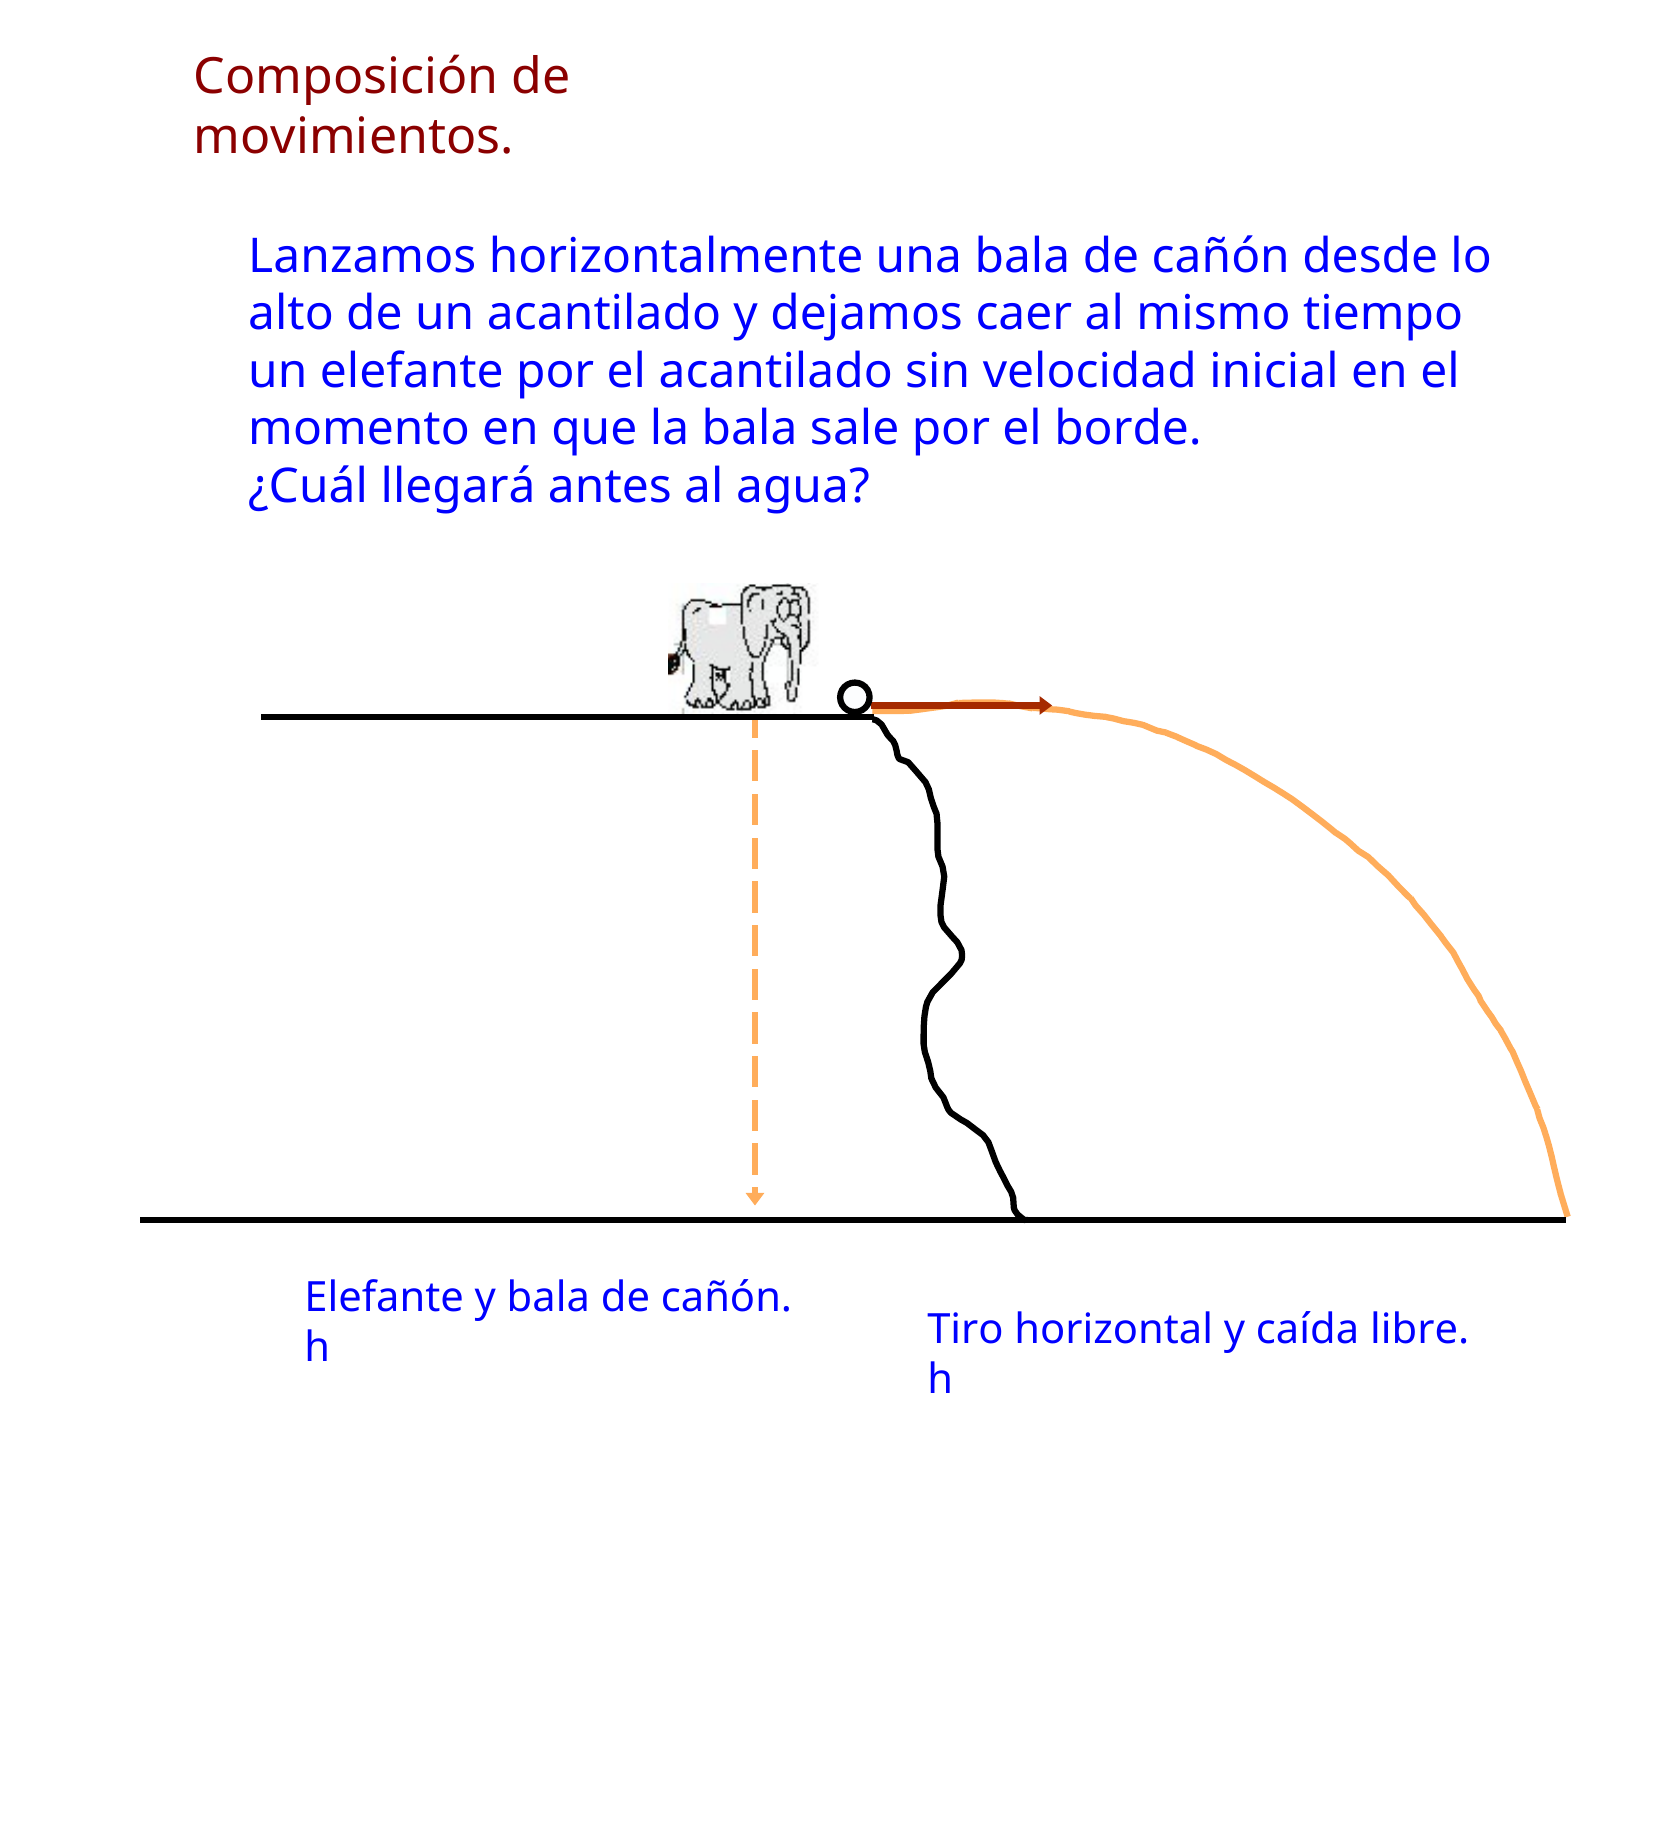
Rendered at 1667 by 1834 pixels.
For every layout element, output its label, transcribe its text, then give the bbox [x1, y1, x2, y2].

picture [668, 583, 823, 714]
text_box Tiro horizontal y caída libre. http://www.youtube.com/watch?v=z24_ihikEqQ [912, 1293, 1517, 1410]
text_box Lanzamos horizontalmente una bala de cañón desde lo alto de un acantilado y dejamos caer al mismo tiempo un elefante por el acantilado sin velocidad inicial en el momento en que la bala sale por el borde. ¿Cuál llegará antes al agua? [233, 216, 1534, 520]
text_box Elefante y bala de cañón. http://www.schulphysik.de/java/physlet/applets/fall2.html [289, 1262, 907, 1378]
text_box [840, 682, 870, 713]
text_box Composición de movimientos. [179, 35, 917, 171]
